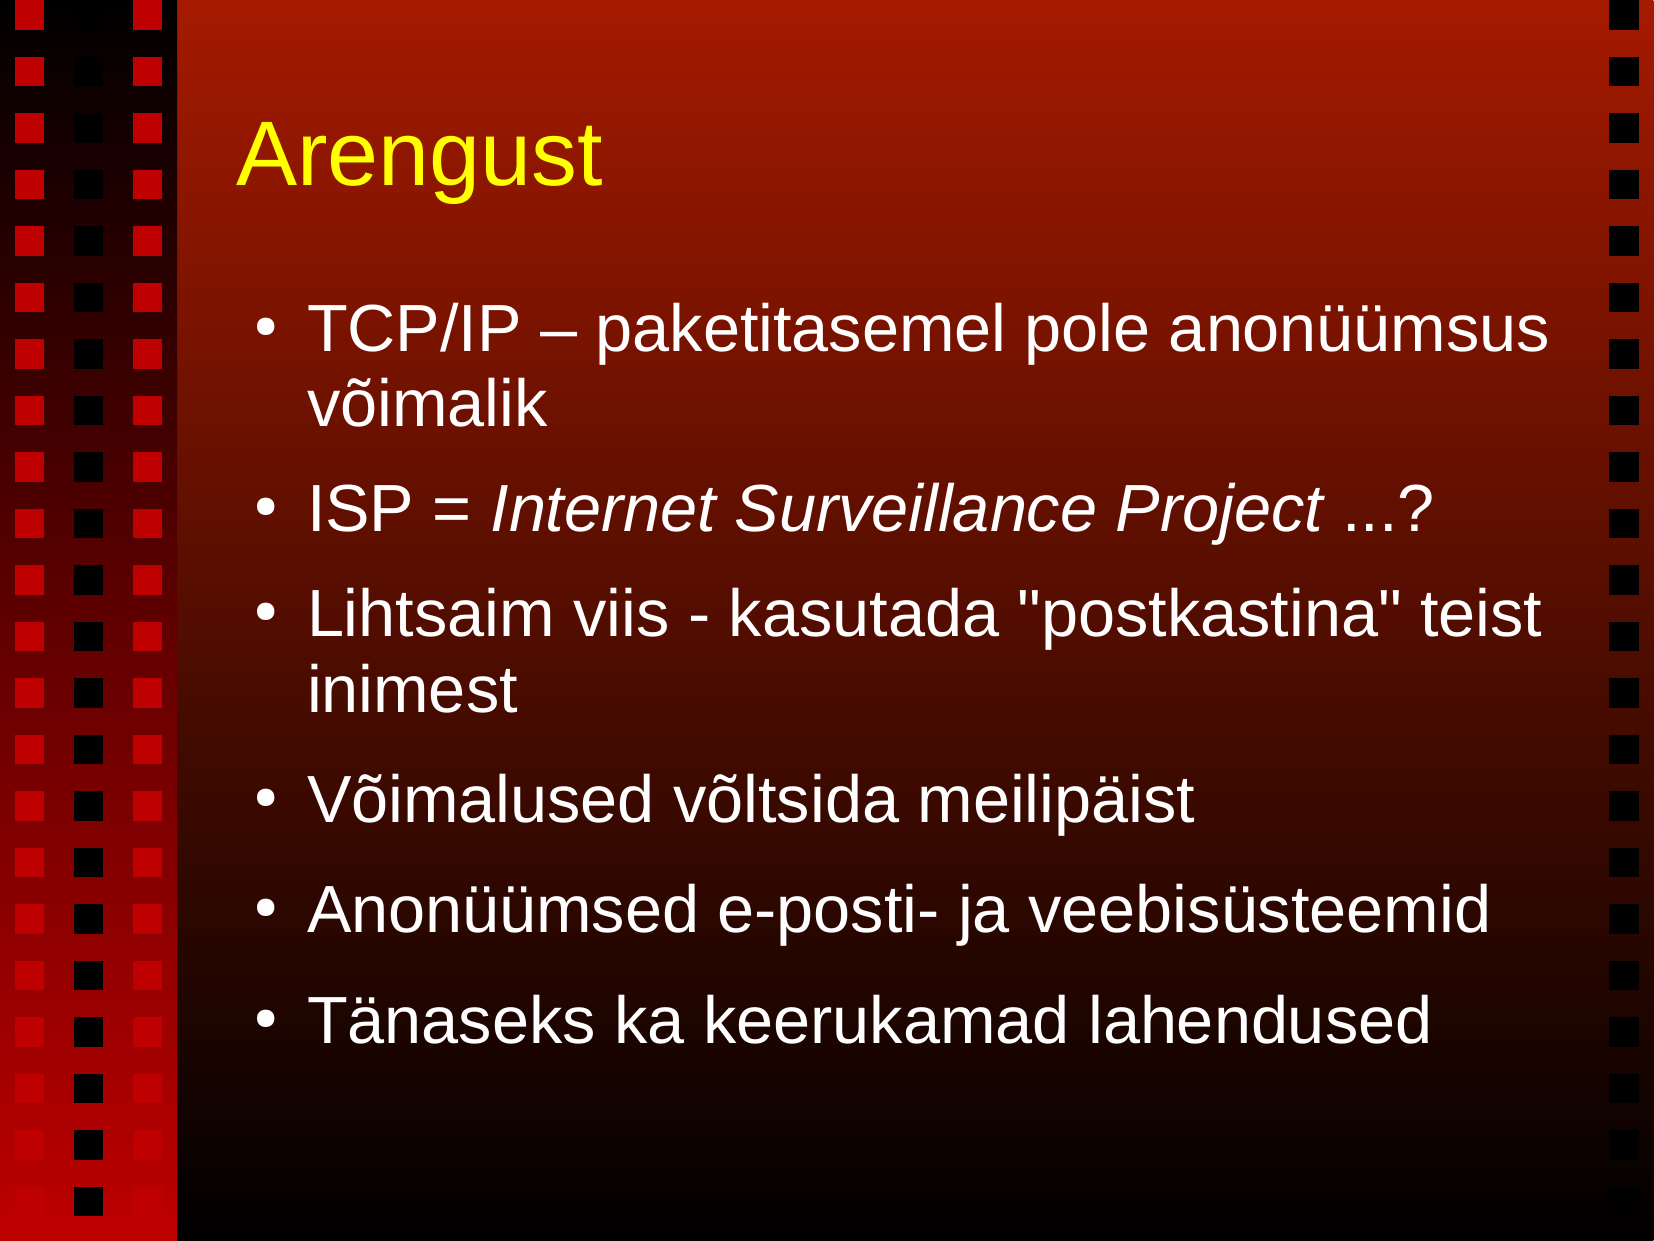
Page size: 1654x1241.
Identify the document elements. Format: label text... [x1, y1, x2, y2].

title Arengust [236, 49, 1571, 257]
list TCP/IP – paketitasemel pole anonüümsus võimalik ISP = Internet Surveillance Project ...? Lihtsaim viis - kasutada "postkastina" teist inimest Võimalused võltsida meilipäist Anonüümsed e-posti- ja veebisüsteemid Tänaseks ka keerukamad lahendused [236, 290, 1571, 1109]
